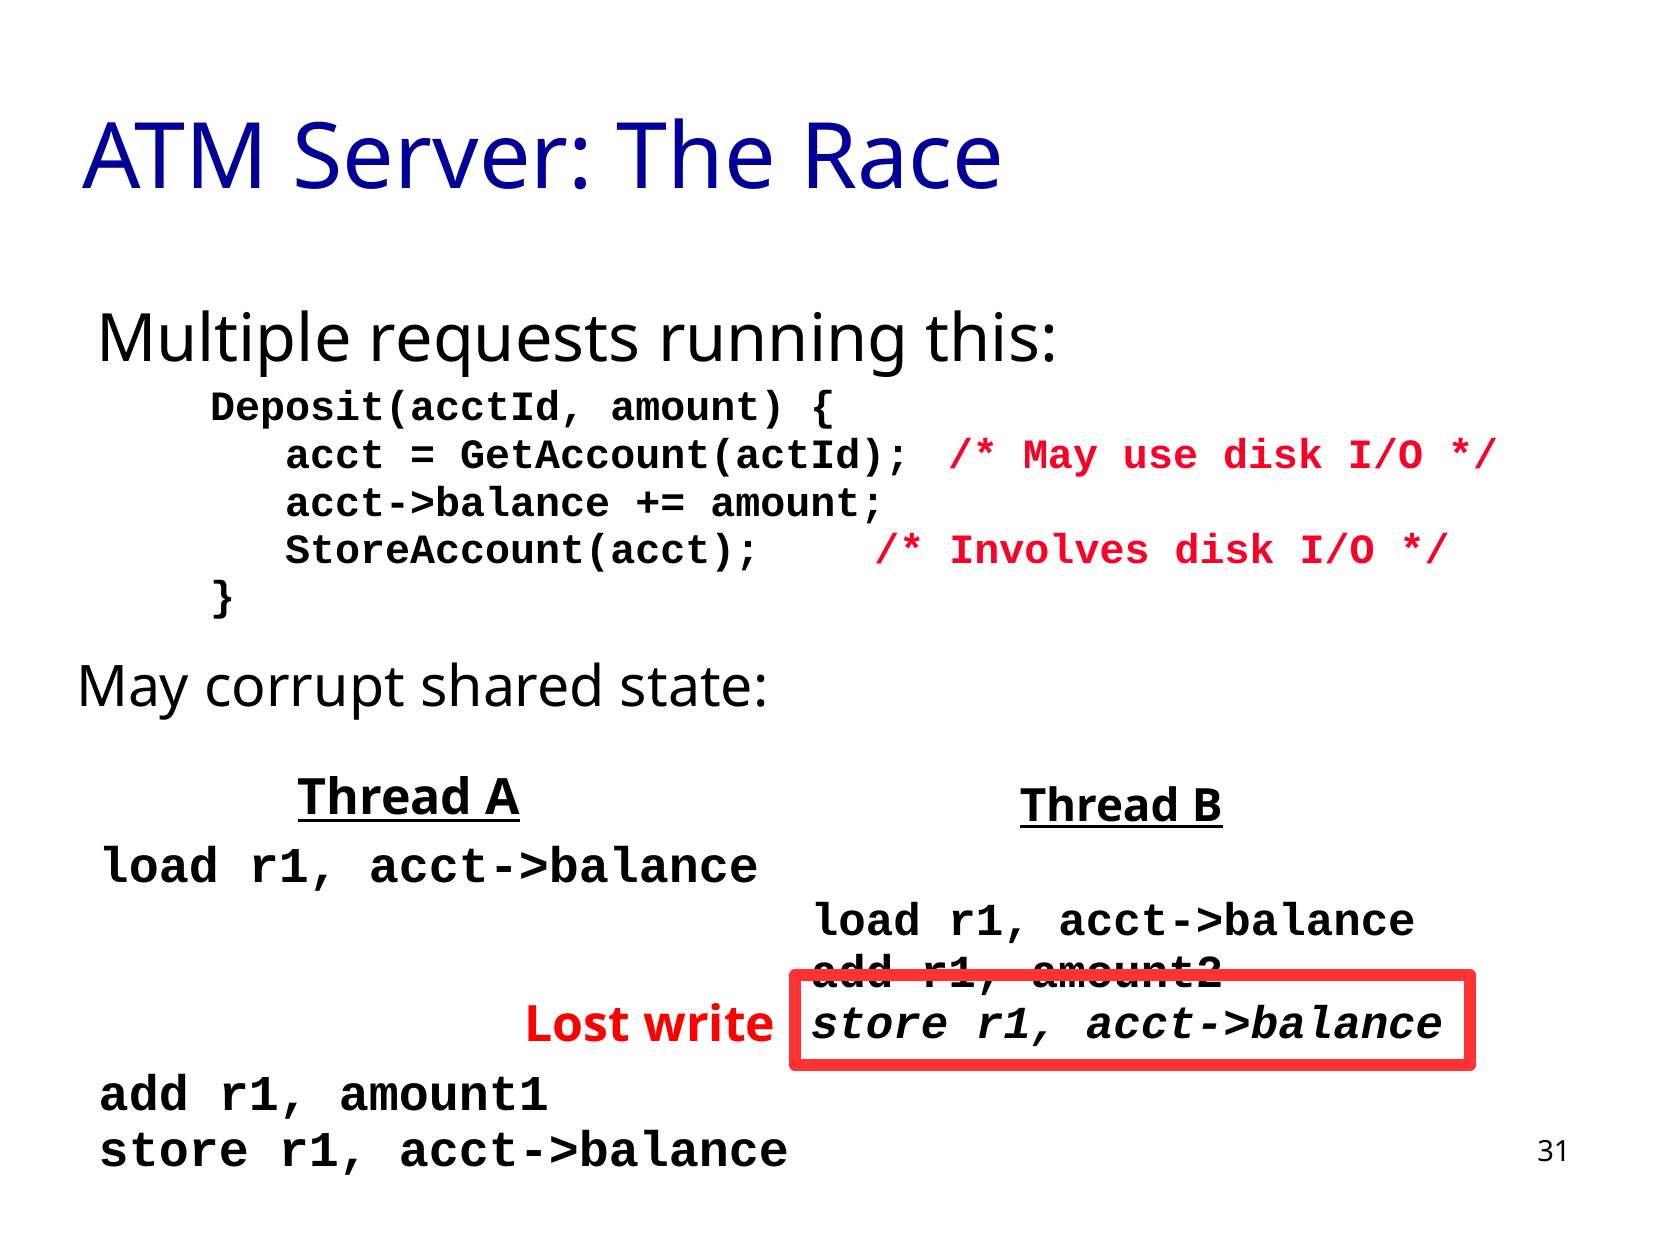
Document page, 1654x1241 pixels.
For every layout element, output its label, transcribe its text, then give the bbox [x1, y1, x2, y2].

text_box Thread B load r1, acct->balance add r1, amount2 store r1, acct->balance [720, 765, 1523, 1077]
text_box Deposit(acctId, amount) { acct = GetAccount(actId); /* May use disk I/O */ acct->balance += amount; StoreAccount(acct); /* Involves disk I/O */ } [148, 375, 1514, 634]
text_box Thread A load r1, acct->balance add r1, amount1 store r1, acct->balance [7, 753, 811, 1180]
list May corrupt shared state: [45, 645, 1556, 766]
title ATM Server: The Race [82, 49, 1571, 257]
text_box Lost write [510, 980, 779, 1051]
list Multiple requests running this: [60, 290, 1571, 391]
